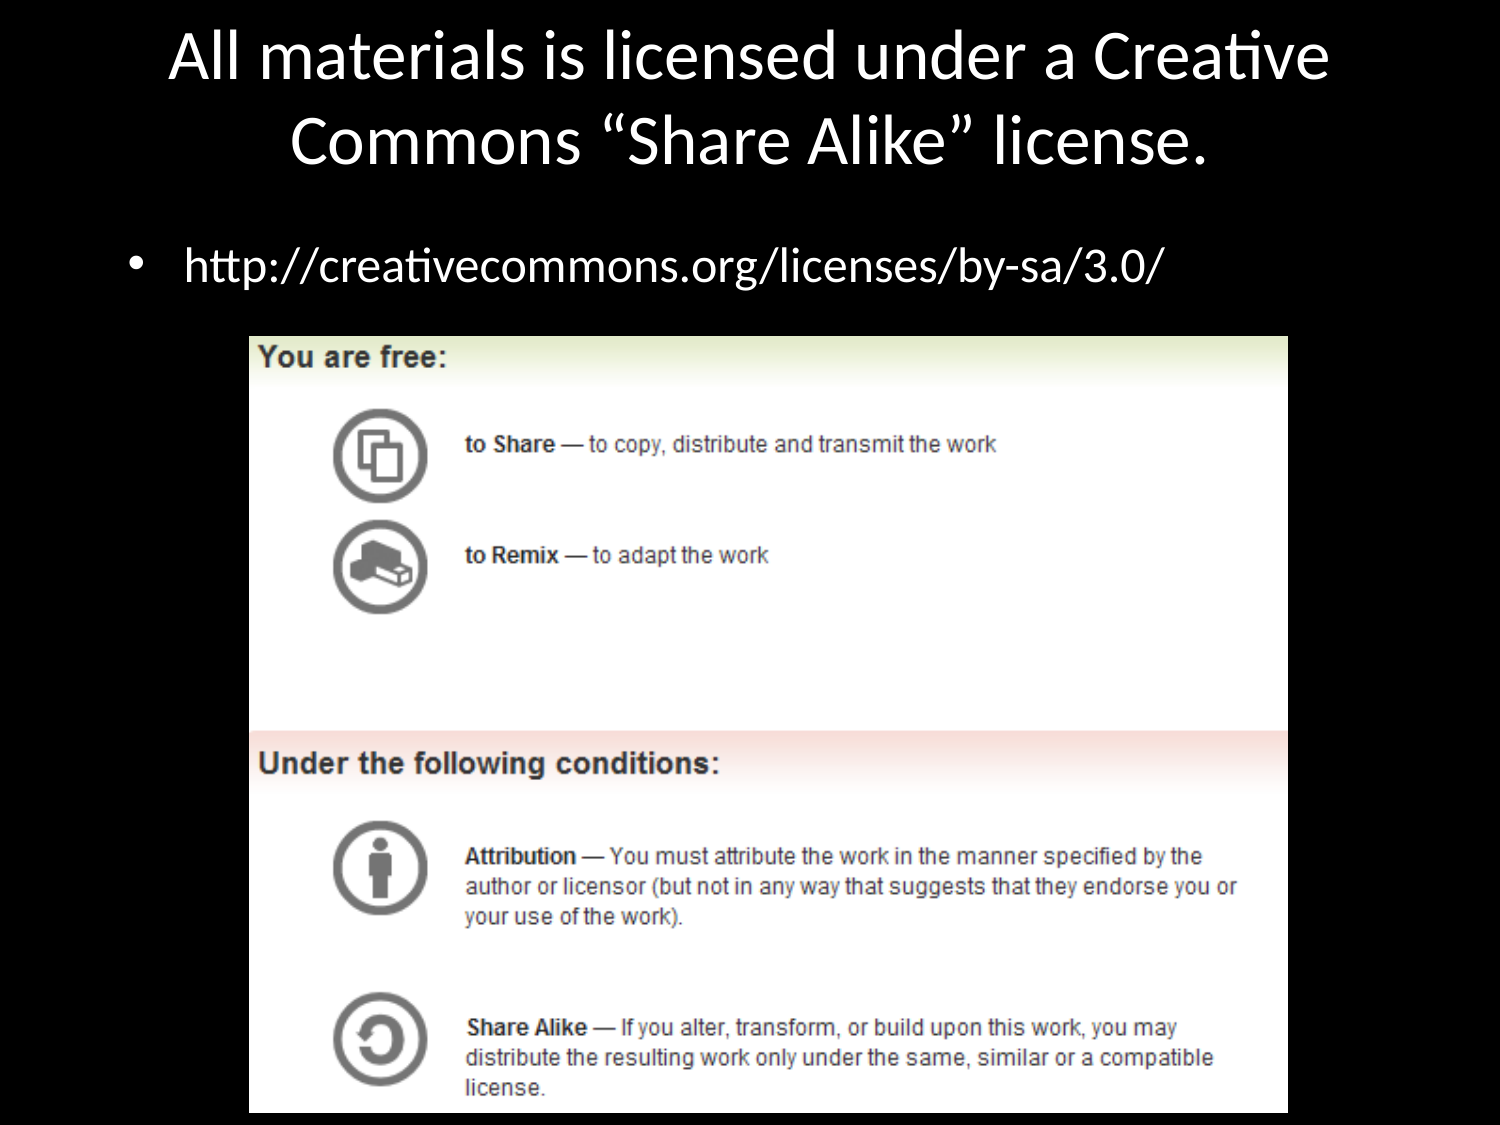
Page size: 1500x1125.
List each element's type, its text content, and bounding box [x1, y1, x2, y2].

title All materials is licensed under a Creative Commons “Share Alike” license. [0, 0, 1500, 188]
text_box http://creativecommons.org/licenses/by-sa/3.0/ [112, 224, 1388, 900]
picture [249, 336, 1288, 1113]
